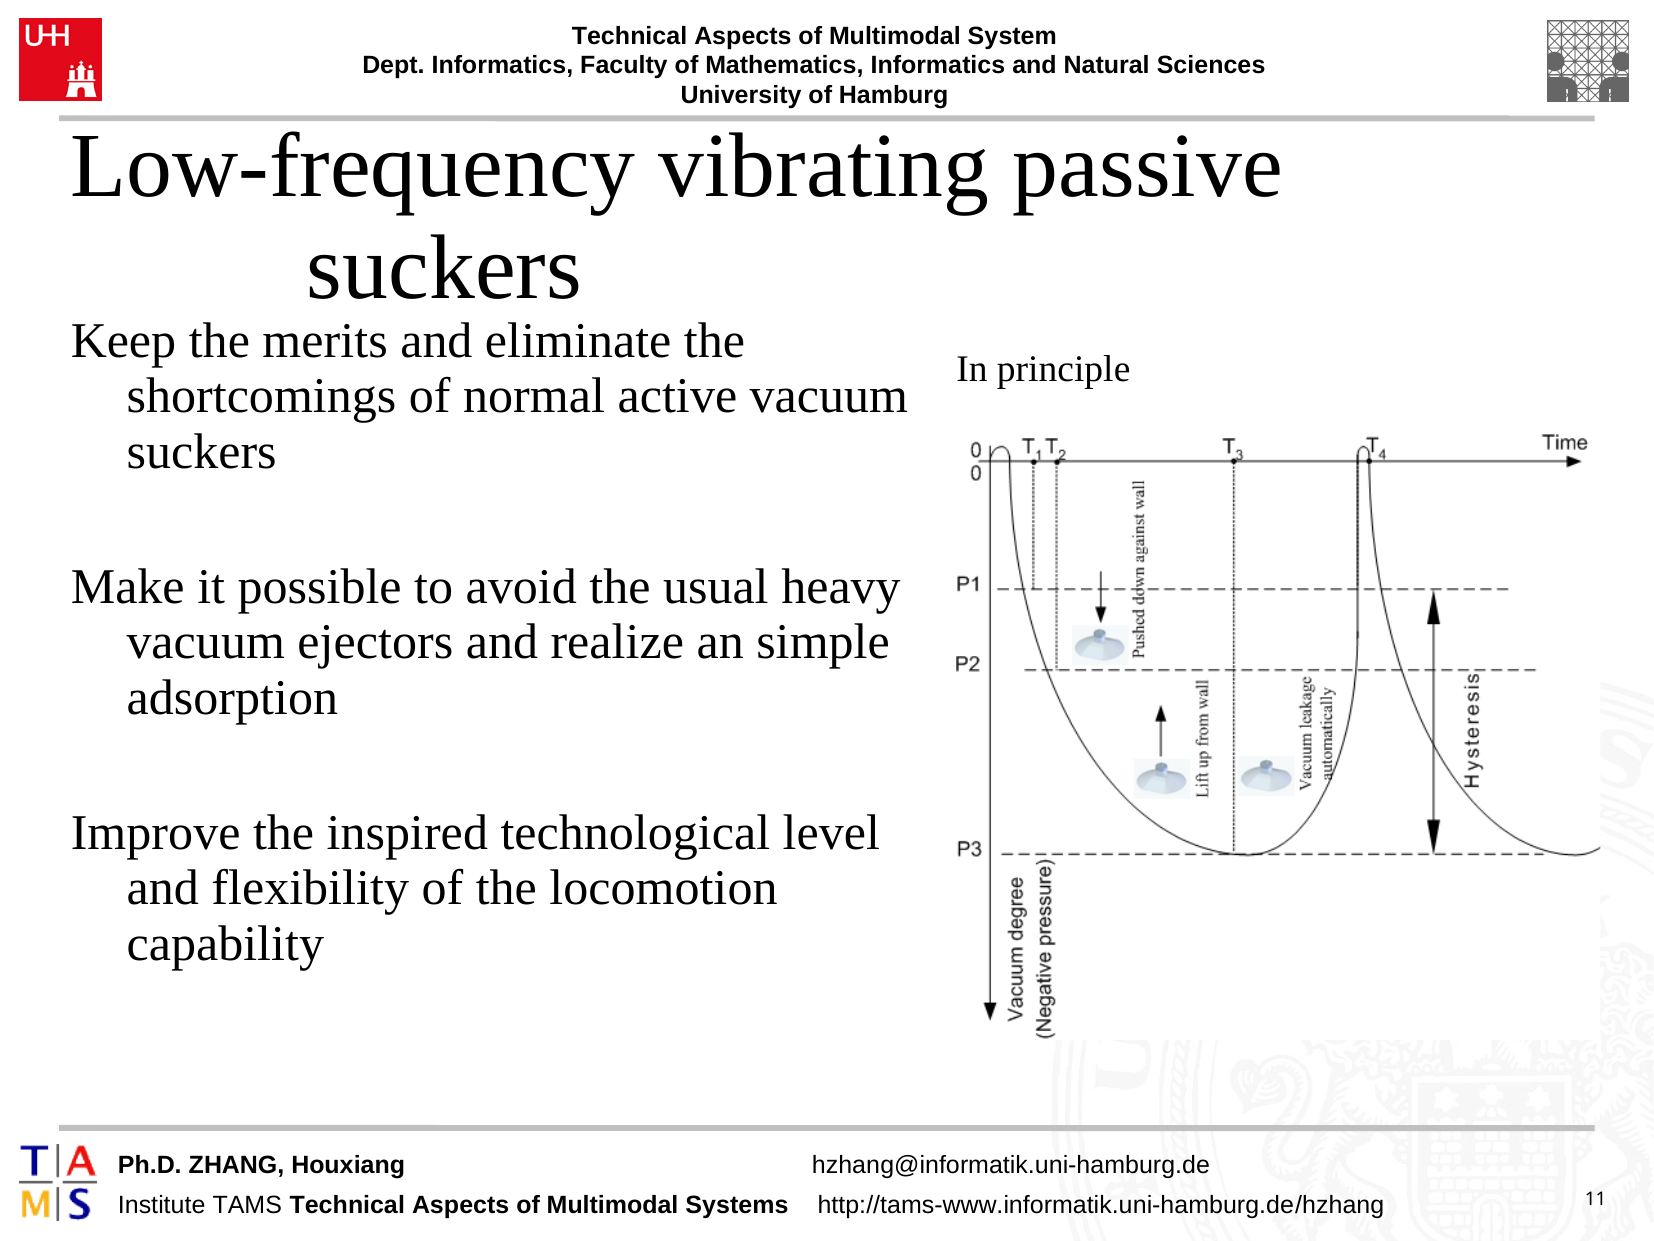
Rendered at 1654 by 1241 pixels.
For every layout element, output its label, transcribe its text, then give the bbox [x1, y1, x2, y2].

title Low-frequency vibrating passive suckers [70, 114, 1583, 319]
list Keep the merits and eliminate the shortcomings of normal active vacuum suckers Make it possible to avoid the usual heavy vacuum ejectors and realize an simple adsorption Improve the inspired technological level and flexibility of the locomotion capability [70, 312, 922, 1105]
picture [955, 428, 1601, 1040]
text_box In principle [931, 336, 1146, 397]
picture [19, 18, 102, 101]
picture [1547, 20, 1629, 102]
picture [19, 1144, 97, 1221]
